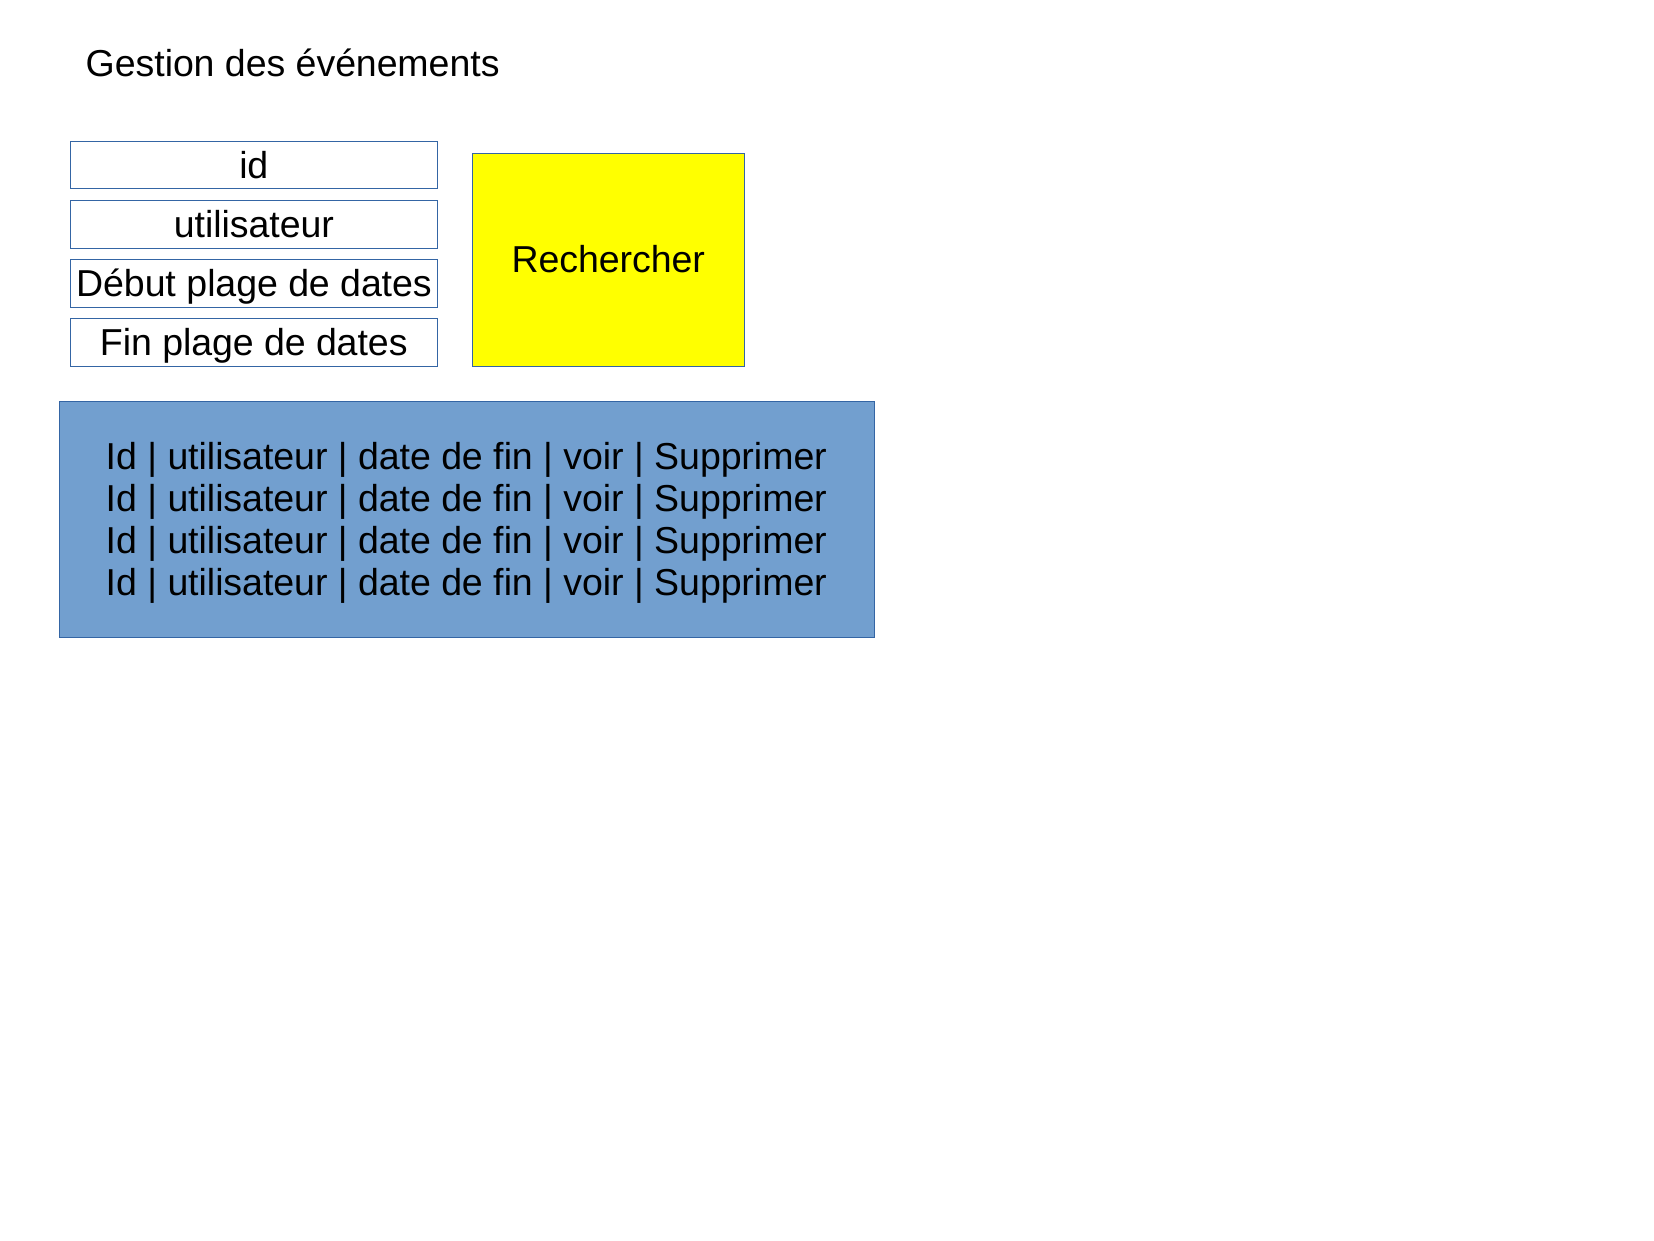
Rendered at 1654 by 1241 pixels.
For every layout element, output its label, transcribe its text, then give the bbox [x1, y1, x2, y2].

text_box id [70, 141, 438, 189]
text_box Rechercher [472, 153, 745, 367]
text_box Gestion des événements [70, 35, 1158, 93]
text_box Début plage de dates [70, 259, 438, 308]
text_box utilisateur [70, 200, 438, 249]
text_box Fin plage de dates [70, 318, 438, 367]
text_box Id | utilisateur | date de fin | voir | Supprimer Id | utilisateur | date de fin | voir | Supprimer Id | utilisateur | date de fin | voir | Supprimer Id | utilisateur | date de fin | voir | Supprimer [59, 401, 875, 638]
